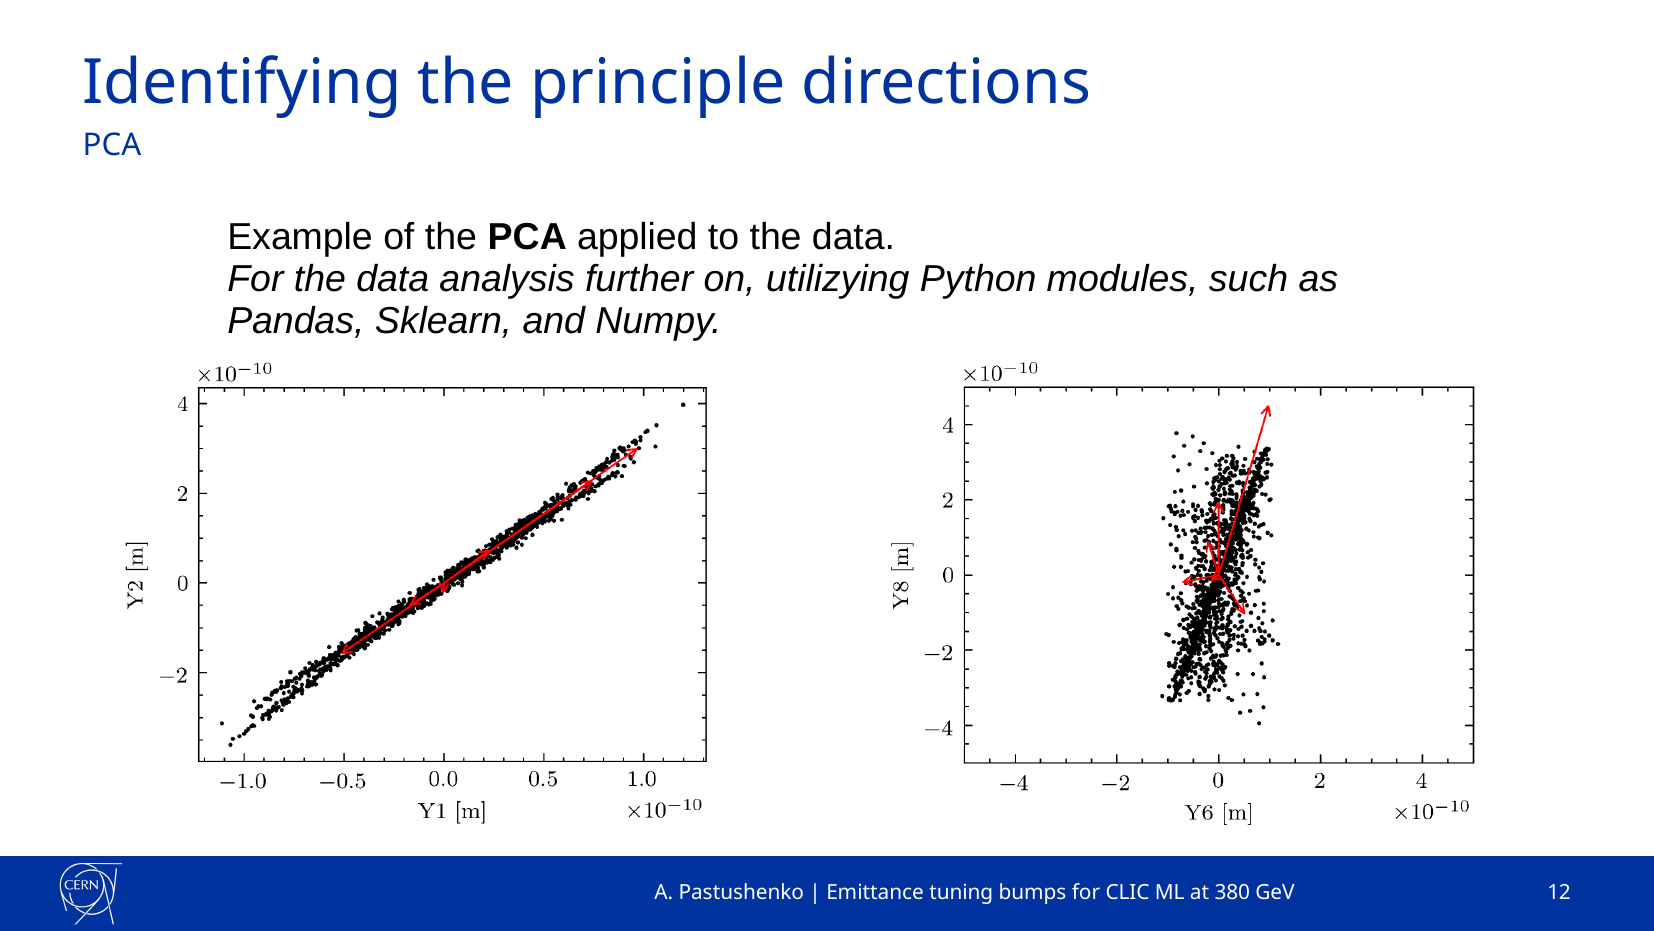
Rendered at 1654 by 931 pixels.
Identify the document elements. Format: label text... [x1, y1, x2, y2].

title Identifying the principle directions PCA [82, 37, 1571, 193]
picture [56, 859, 127, 928]
text_box Example of the PCA applied to the data. For the data analysis further on, utilizying Python modules, such as Pandas, Sklearn, and Numpy. [212, 208, 1394, 350]
picture [103, 354, 721, 827]
picture [864, 354, 1489, 833]
